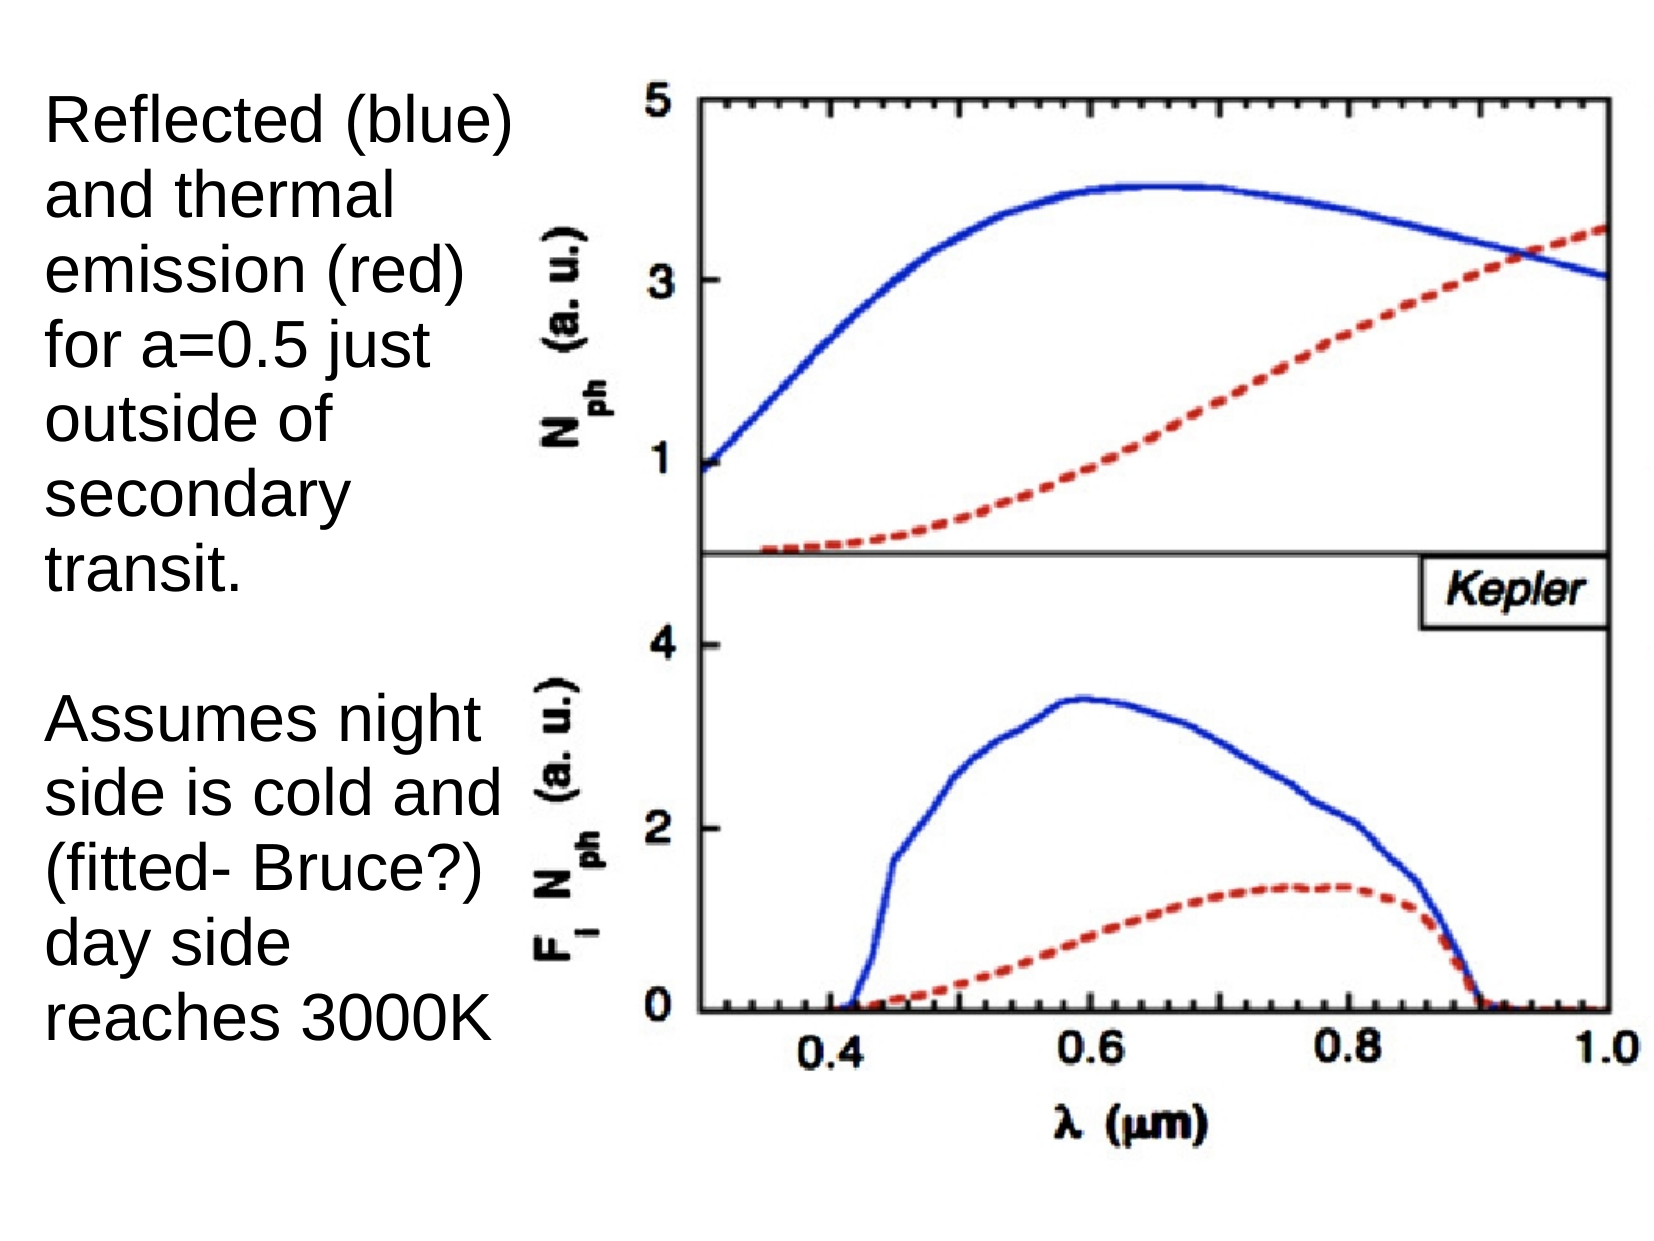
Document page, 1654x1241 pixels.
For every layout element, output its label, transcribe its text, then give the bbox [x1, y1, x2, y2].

picture [486, 45, 1651, 1168]
text_box Reflected (blue) and thermal emission (red) for a=0.5 just outside of secondary transit. Assumes night side is cold and (fitted- Bruce?) day side reaches 3000K [30, 75, 556, 1062]
